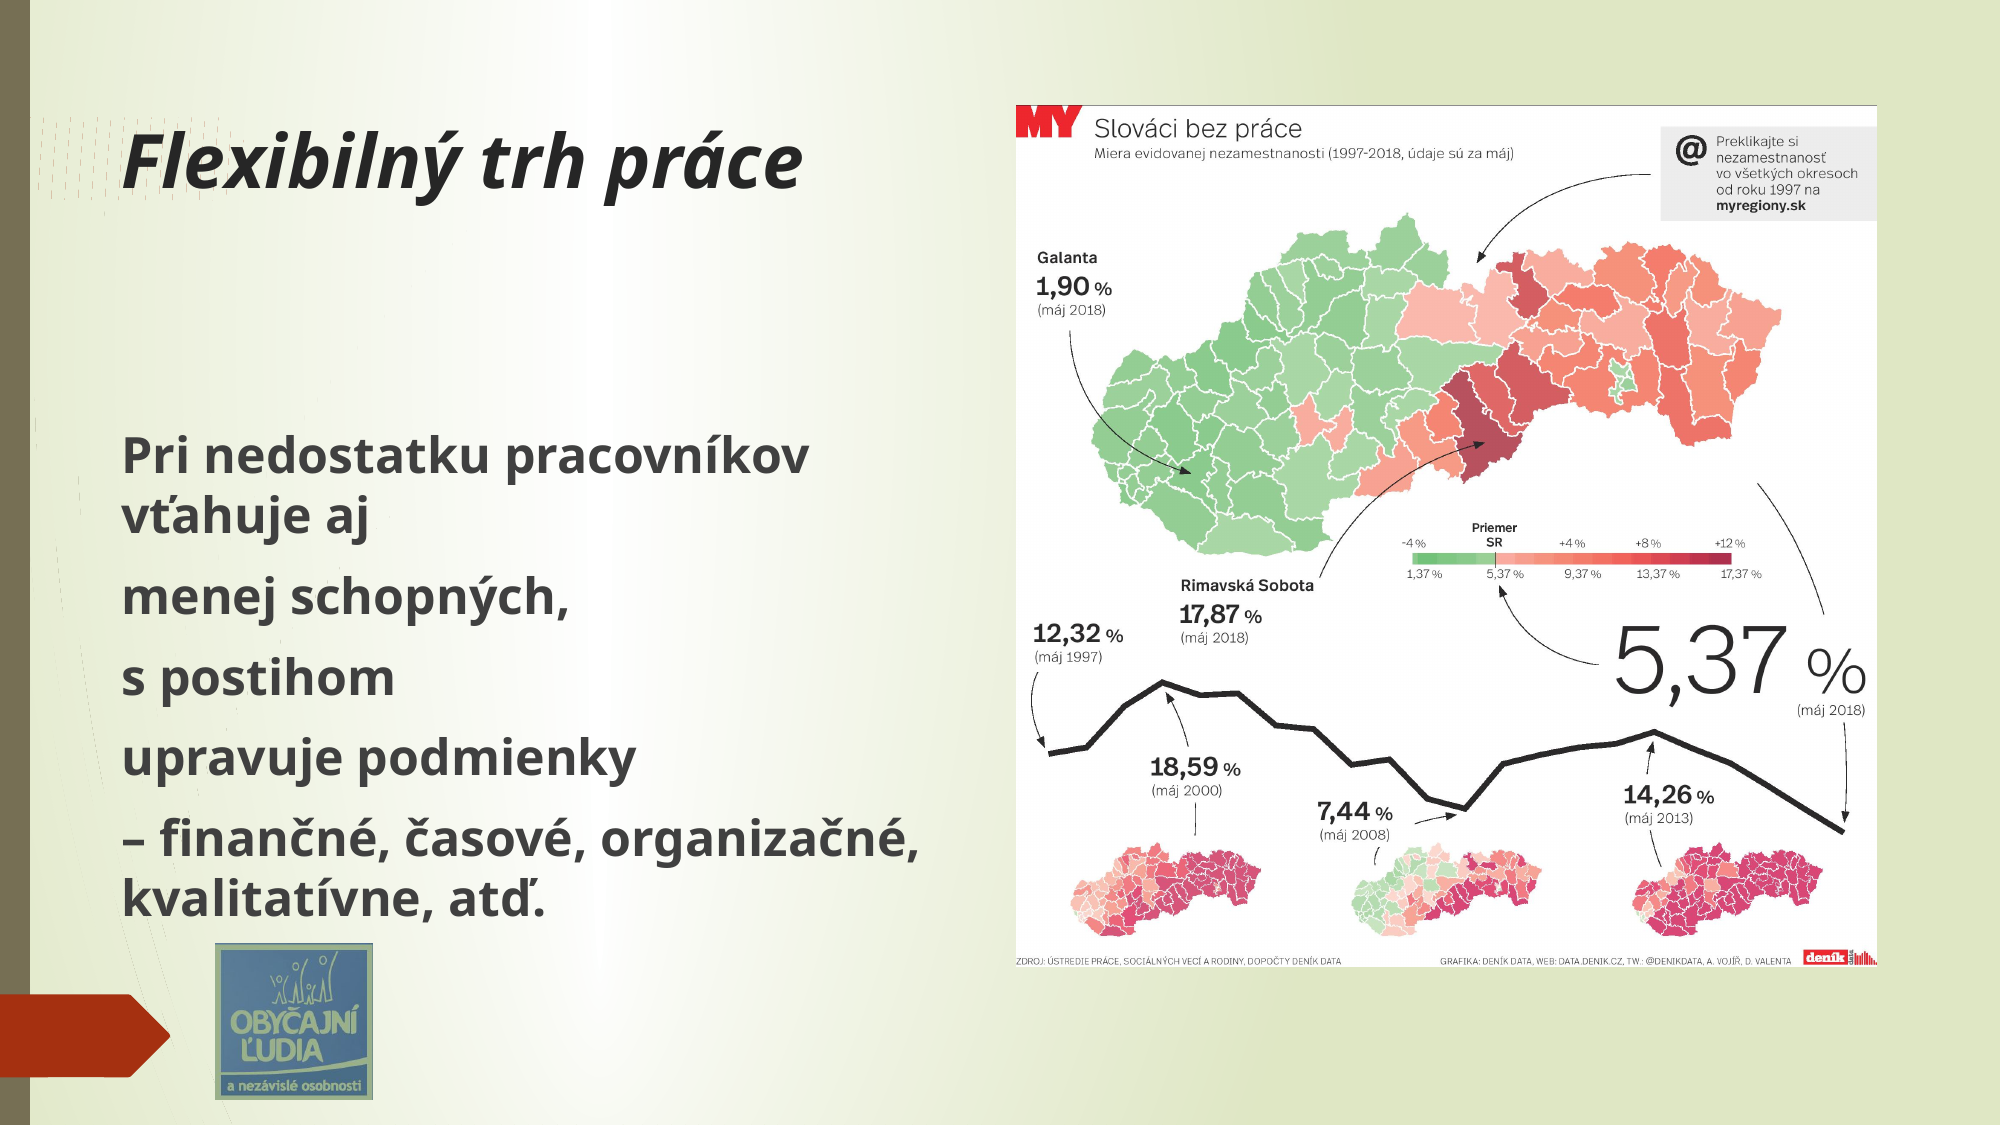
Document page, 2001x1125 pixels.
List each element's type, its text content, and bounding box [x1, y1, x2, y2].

picture [215, 943, 373, 1100]
title Flexibilný trh práce [106, 105, 947, 313]
text_box [0, 0, 2000, 1125]
picture [1016, 105, 1877, 967]
list Pri nedostatku pracovníkov vťahuje aj menej schopných, s postihom upravuje podmienky – finančné, časové, organizačné, kvalitatívne, atď. [106, 350, 947, 967]
